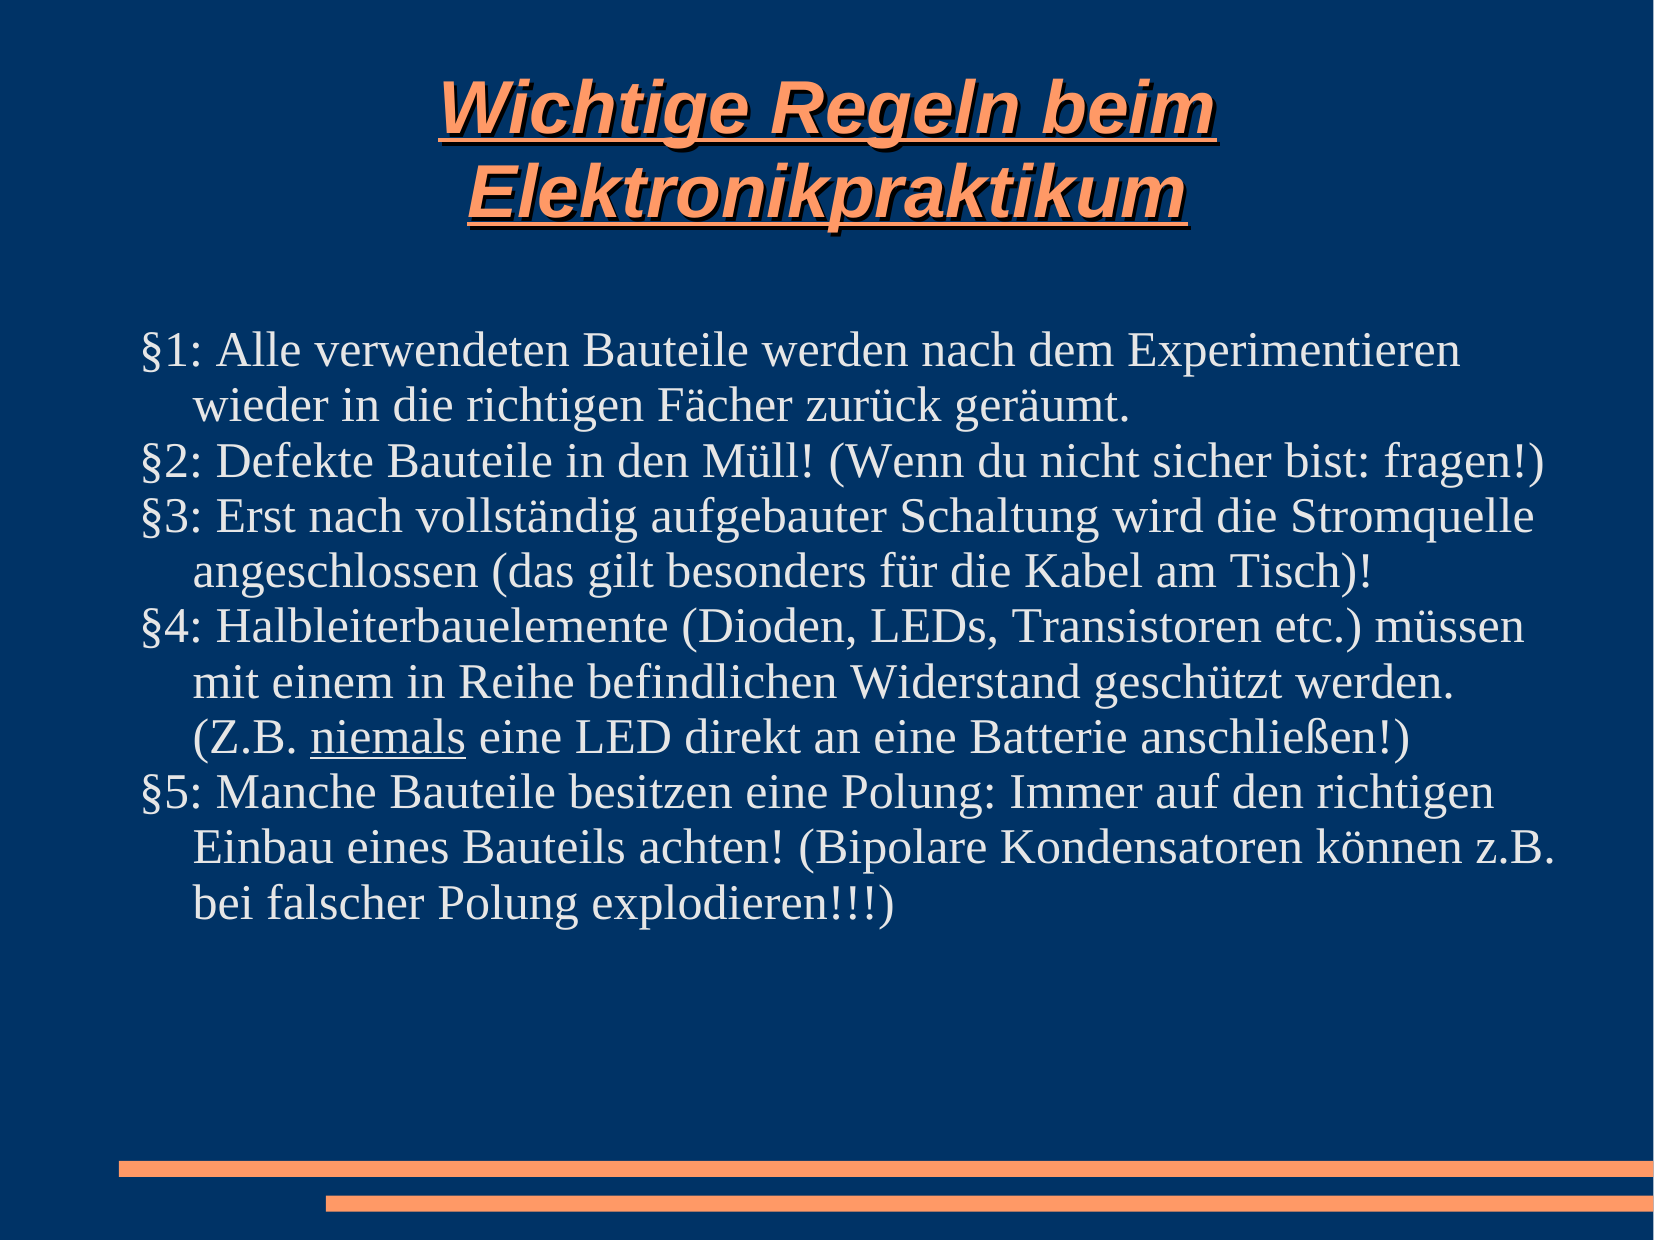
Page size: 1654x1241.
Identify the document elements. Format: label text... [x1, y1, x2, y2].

title Wichtige Regeln beim Elektronikpraktikum [121, 46, 1534, 254]
list §1: Alle verwendeten Bauteile werden nach dem Experimentieren wieder in die richtigen Fächer zurück geräumt. §2: Defekte Bauteile in den Müll! (Wenn du nicht sicher bist: fragen!) §3: Erst nach vollständig aufgebauter Schaltung wird die Stromquelle angeschlossen (das gilt besonders für die Kabel am Tisch)! §4: Halbleiterbauelemente (Dioden, LEDs, Transistoren etc.) müssen mit einem in Reihe befindlichen Widerstand geschützt werden. (Z.B. niemals eine LED direkt an eine Batterie anschließen!) §5: Manche Bauteile besitzen eine Polung: Immer auf den richtigen Einbau eines Bauteils achten! (Bipolare Kondensatoren können z.B. bei falscher Polung explodieren!!!) [121, 322, 1561, 1133]
